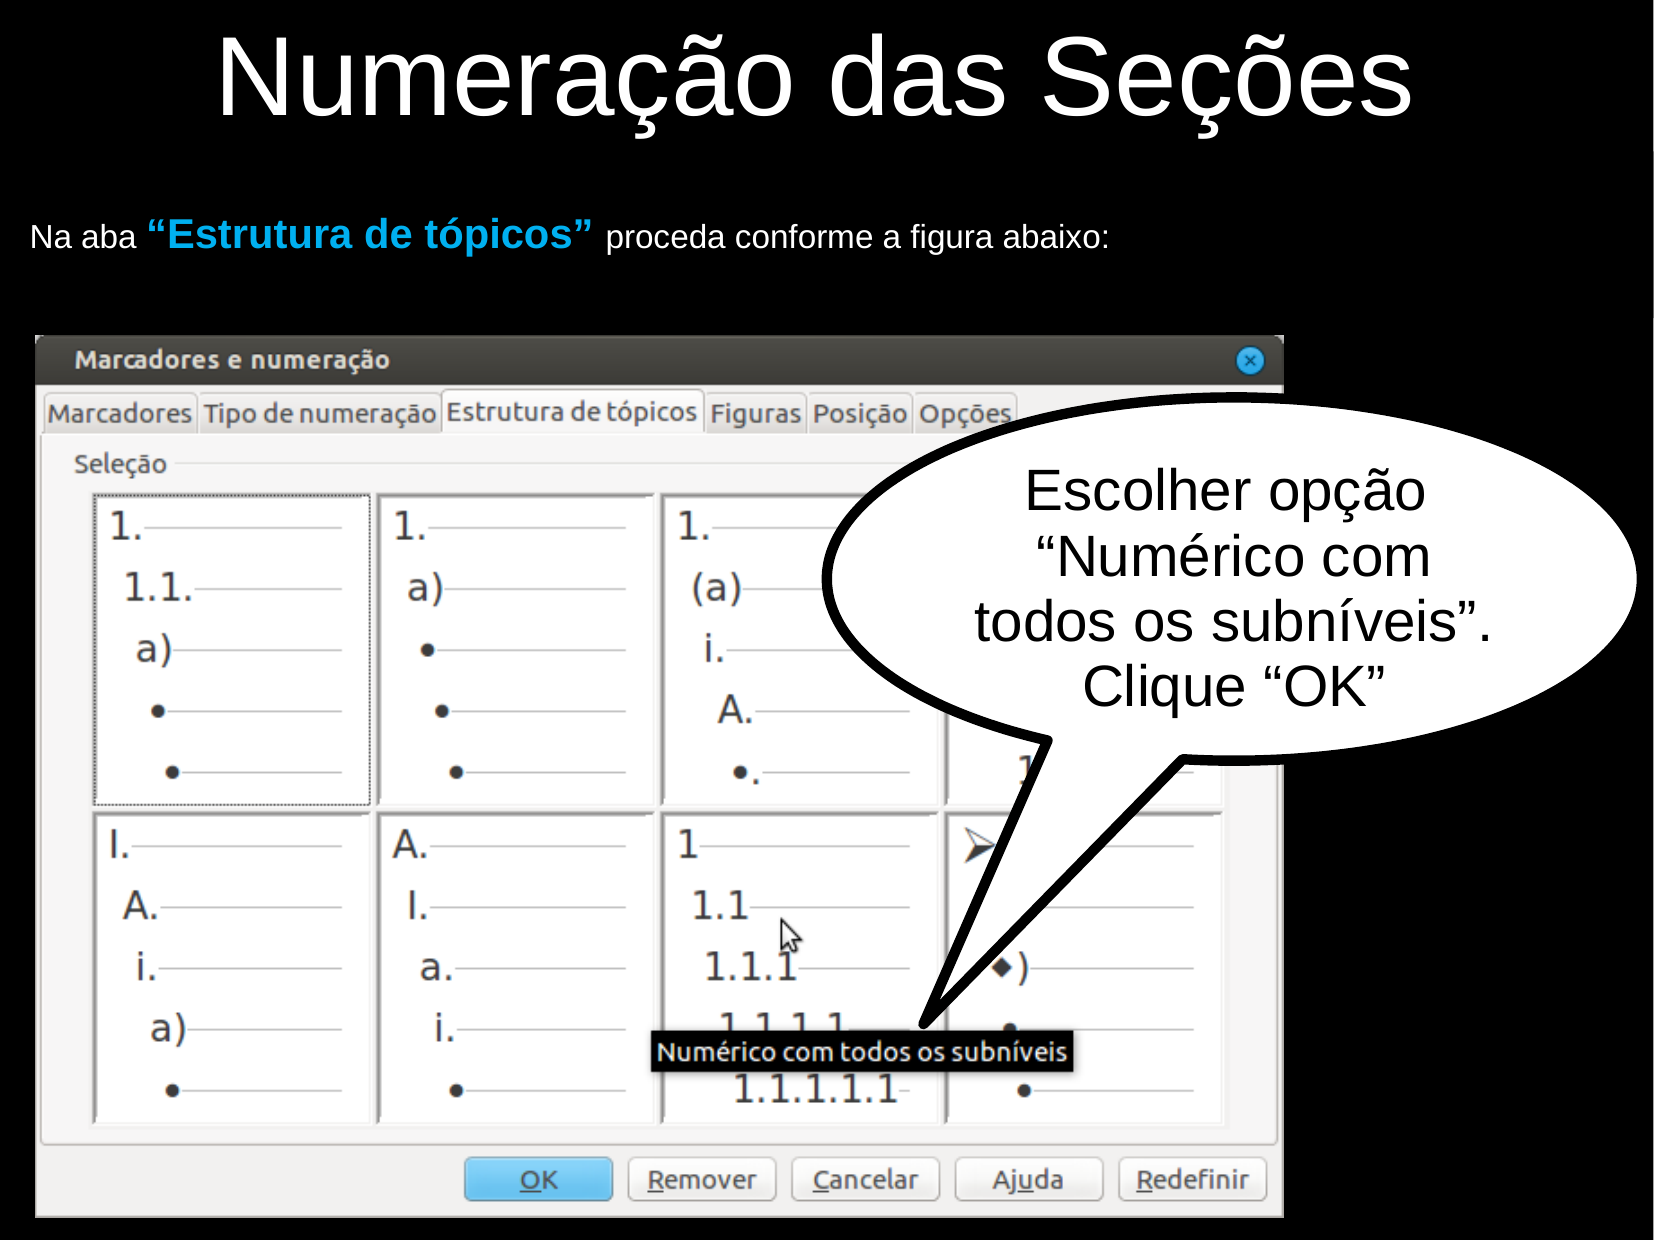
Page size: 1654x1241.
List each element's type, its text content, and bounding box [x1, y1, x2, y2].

picture [35, 335, 1284, 1218]
text_box Na aba “Estrutura de tópicos” proceda conforme a figura abaixo: [0, 151, 1654, 319]
title Numeração das Seções [70, 0, 1559, 151]
text_box Escolher opção “Numérico com todos os subníveis”. Clique “OK” [826, 397, 1642, 1025]
